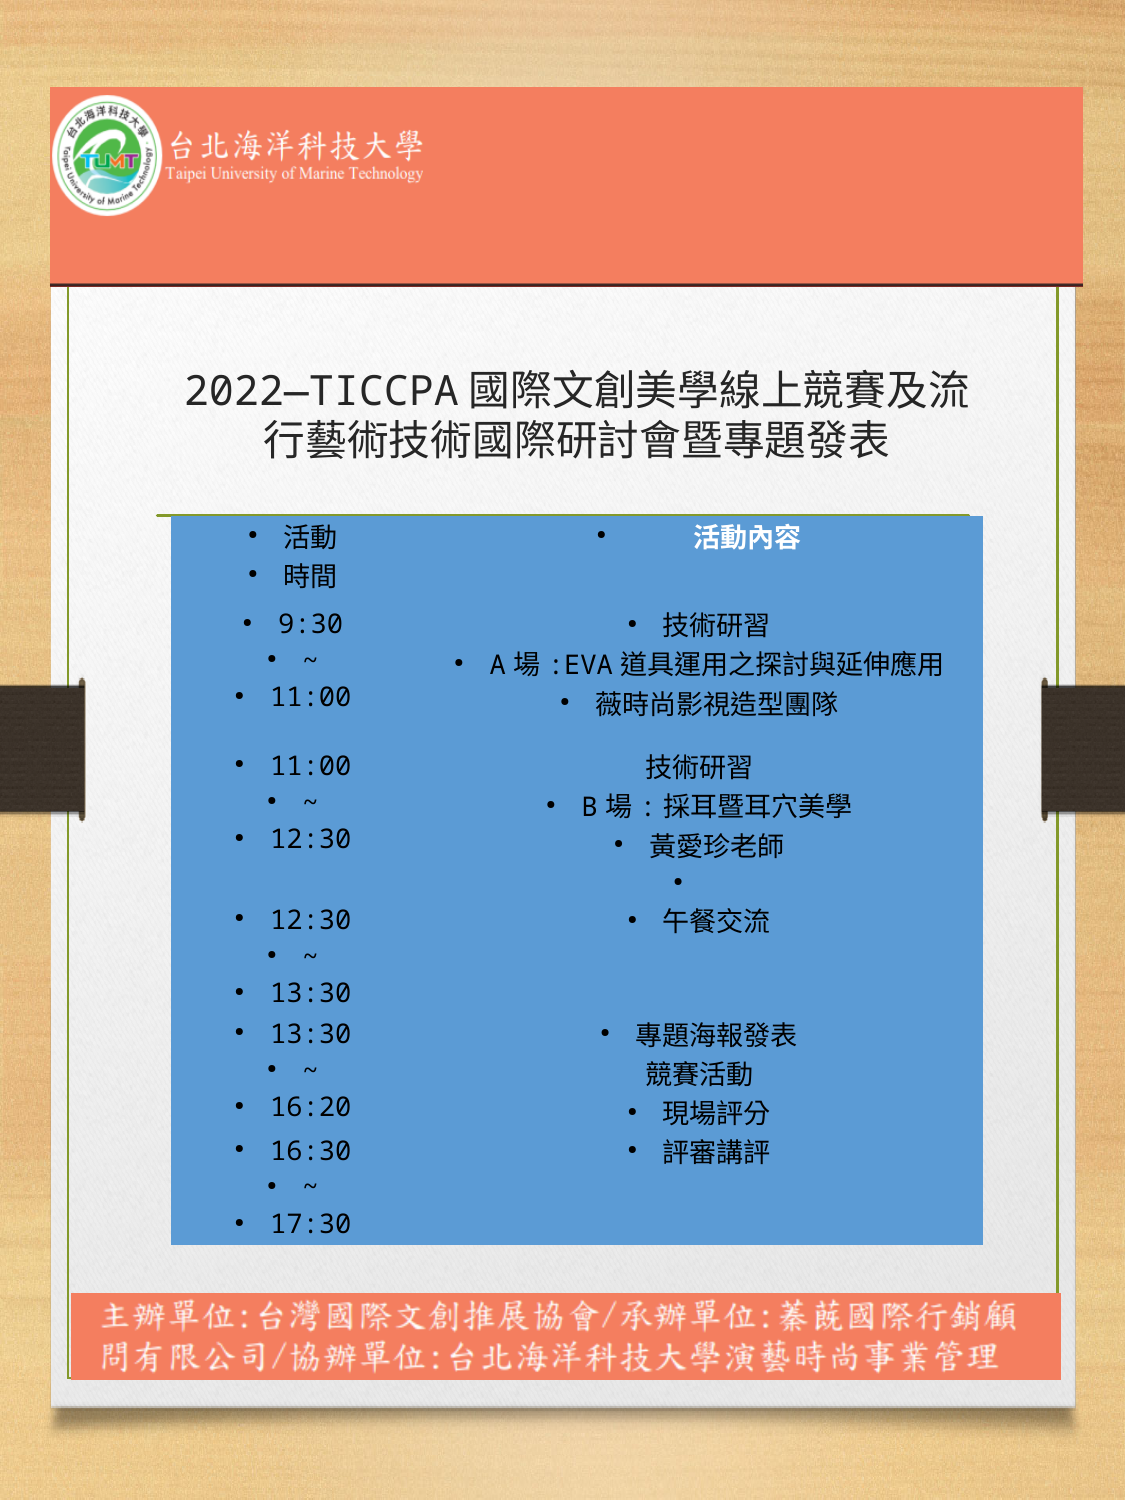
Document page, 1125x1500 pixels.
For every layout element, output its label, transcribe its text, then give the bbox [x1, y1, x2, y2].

table_cell 專題海報發表 競賽活動 現場評分 [415, 1014, 983, 1131]
table_cell 11:00 ~ 12:30 [171, 747, 415, 901]
picture [71, 1293, 1061, 1380]
table_cell 9:30 ~ 11:00 [171, 605, 415, 747]
table_cell 13:30 ~ 16:20 [171, 1014, 415, 1131]
table_cell 技術研習 B場:採耳暨耳穴美學 黃愛珍老師 [415, 747, 983, 901]
title 2022—TICCPA國際文創美學線上競賽及流行藝術技術國際研討會暨專題發表 [158, 348, 996, 480]
table_cell 評審講評 [415, 1131, 983, 1245]
table_cell 午餐交流 [415, 901, 983, 1014]
table_header 活動 時間 [171, 516, 415, 605]
table_cell 技術研習 A場:EVA道具運用之探討與延伸應用 薇時尚影視造型團隊 [415, 605, 983, 747]
table_header 活動內容 [415, 516, 983, 605]
table_cell 16:30 ~ 17:30 [171, 1131, 415, 1245]
picture [50, 87, 1083, 287]
table_cell 12:30 ~ 13:30 [171, 901, 415, 1014]
